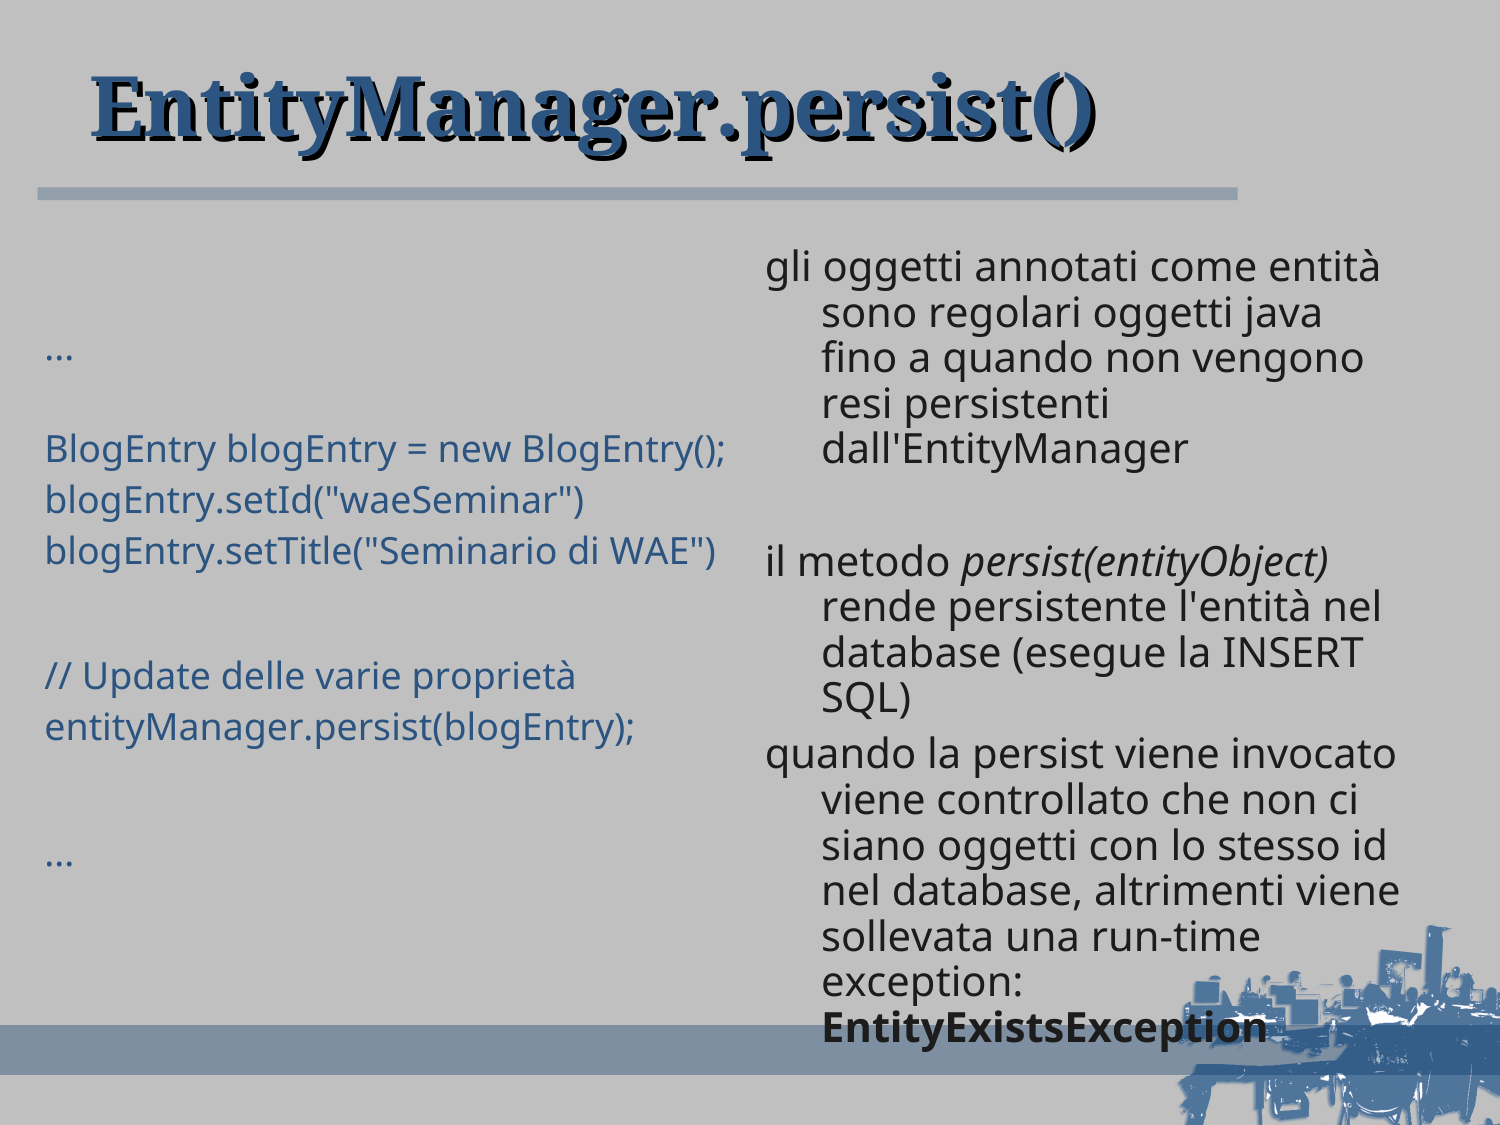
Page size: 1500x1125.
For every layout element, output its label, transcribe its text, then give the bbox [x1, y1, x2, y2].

text_box ... BlogEntry blogEntry = new BlogEntry(); blogEntry.setId("waeSeminar") blogEntry.setTitle("Seminario di WAE") // Update delle varie proprietà entityManager.persist(blogEntry); ... [29, 312, 798, 885]
title EntityManager.persist() [75, 35, 1426, 174]
list gli oggetti annotati come entità sono regolari oggetti java fino a quando non vengono resi persistenti dall'EntityManager il metodo persist(entityObject) rende persistente l'entità nel database (esegue la INSERT SQL) quando la persist viene invocato viene controllato che non ci siano oggetti con lo stesso id nel database, altrimenti viene sollevata una run-time exception: EntityExistsException [750, 237, 1426, 1006]
